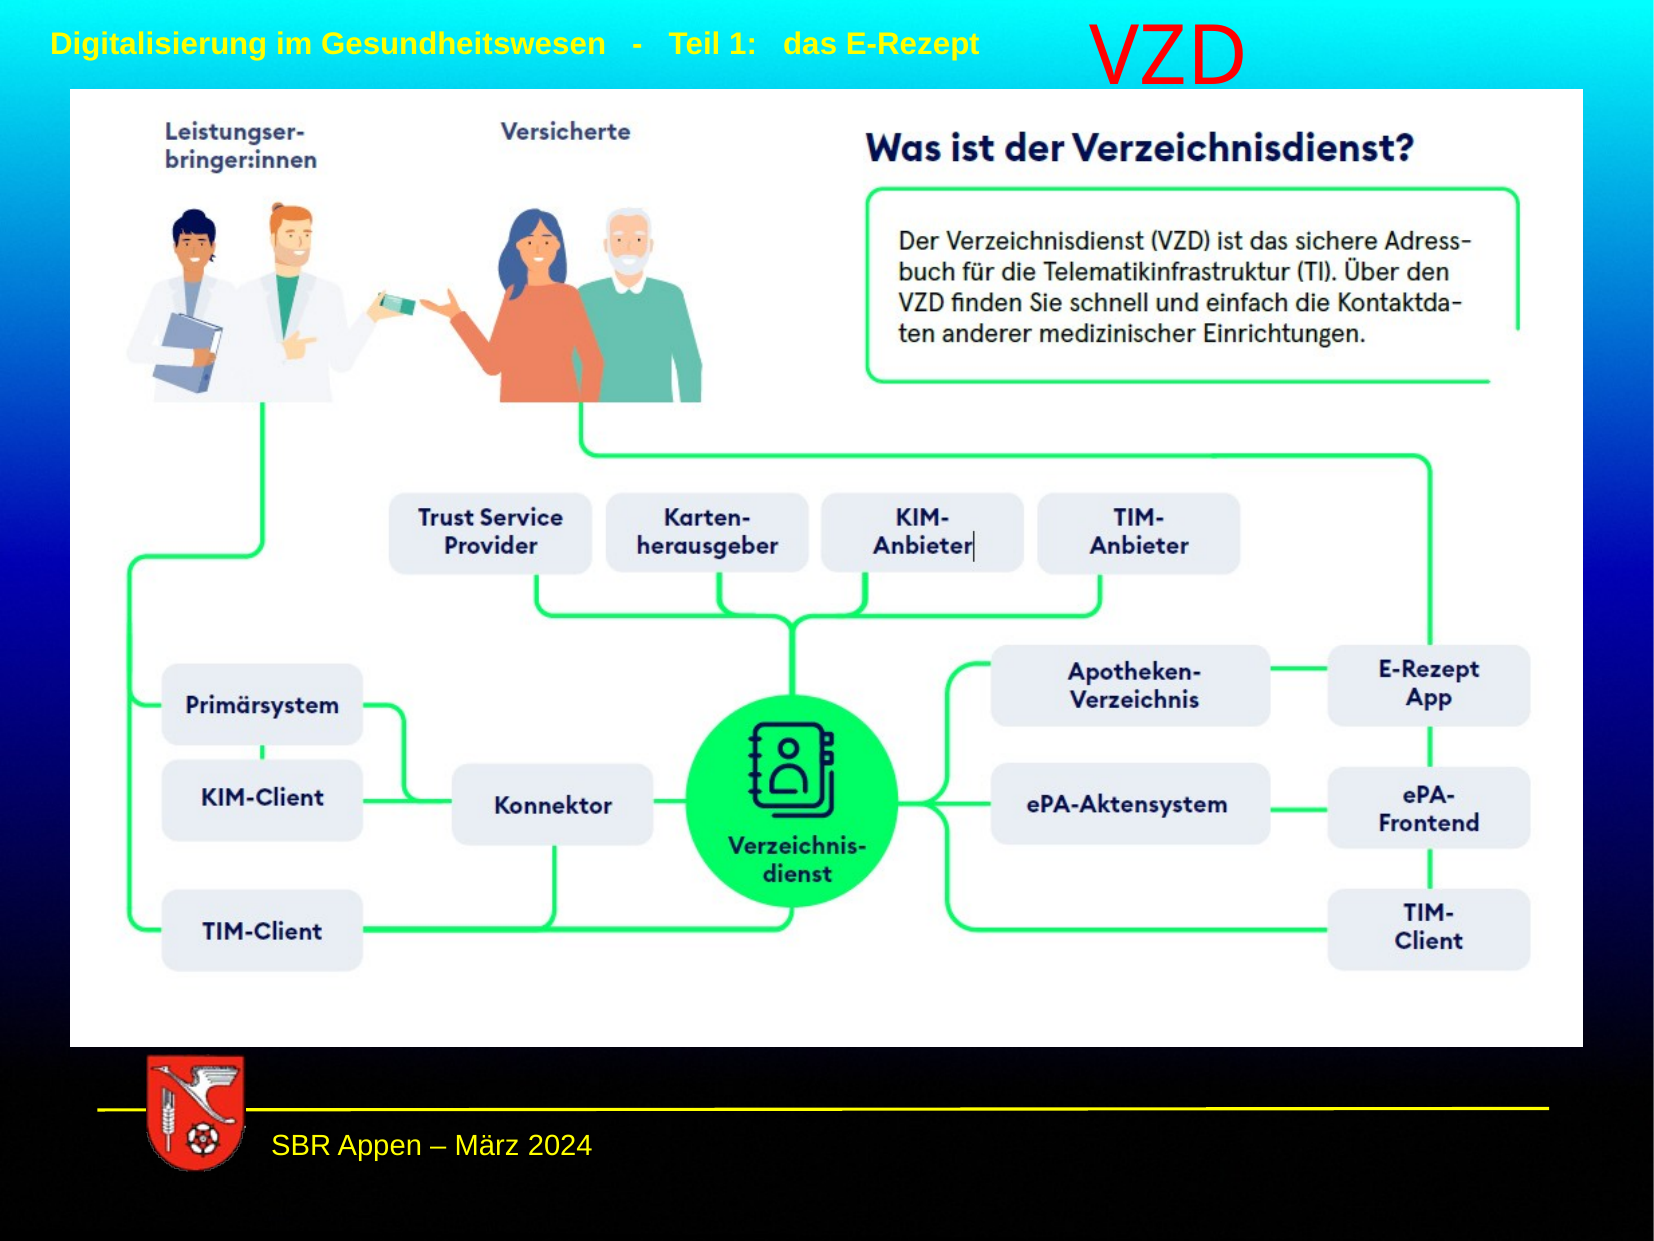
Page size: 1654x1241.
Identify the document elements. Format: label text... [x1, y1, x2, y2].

picture [0, 0, 1654, 1241]
text_box Digitalisierung im Gesundheitswesen - Teil 1: das E-Rezept [35, 19, 1049, 71]
text_box SBR Appen – März 2024 [256, 1121, 760, 1170]
text_box VZD [1074, 0, 1277, 119]
